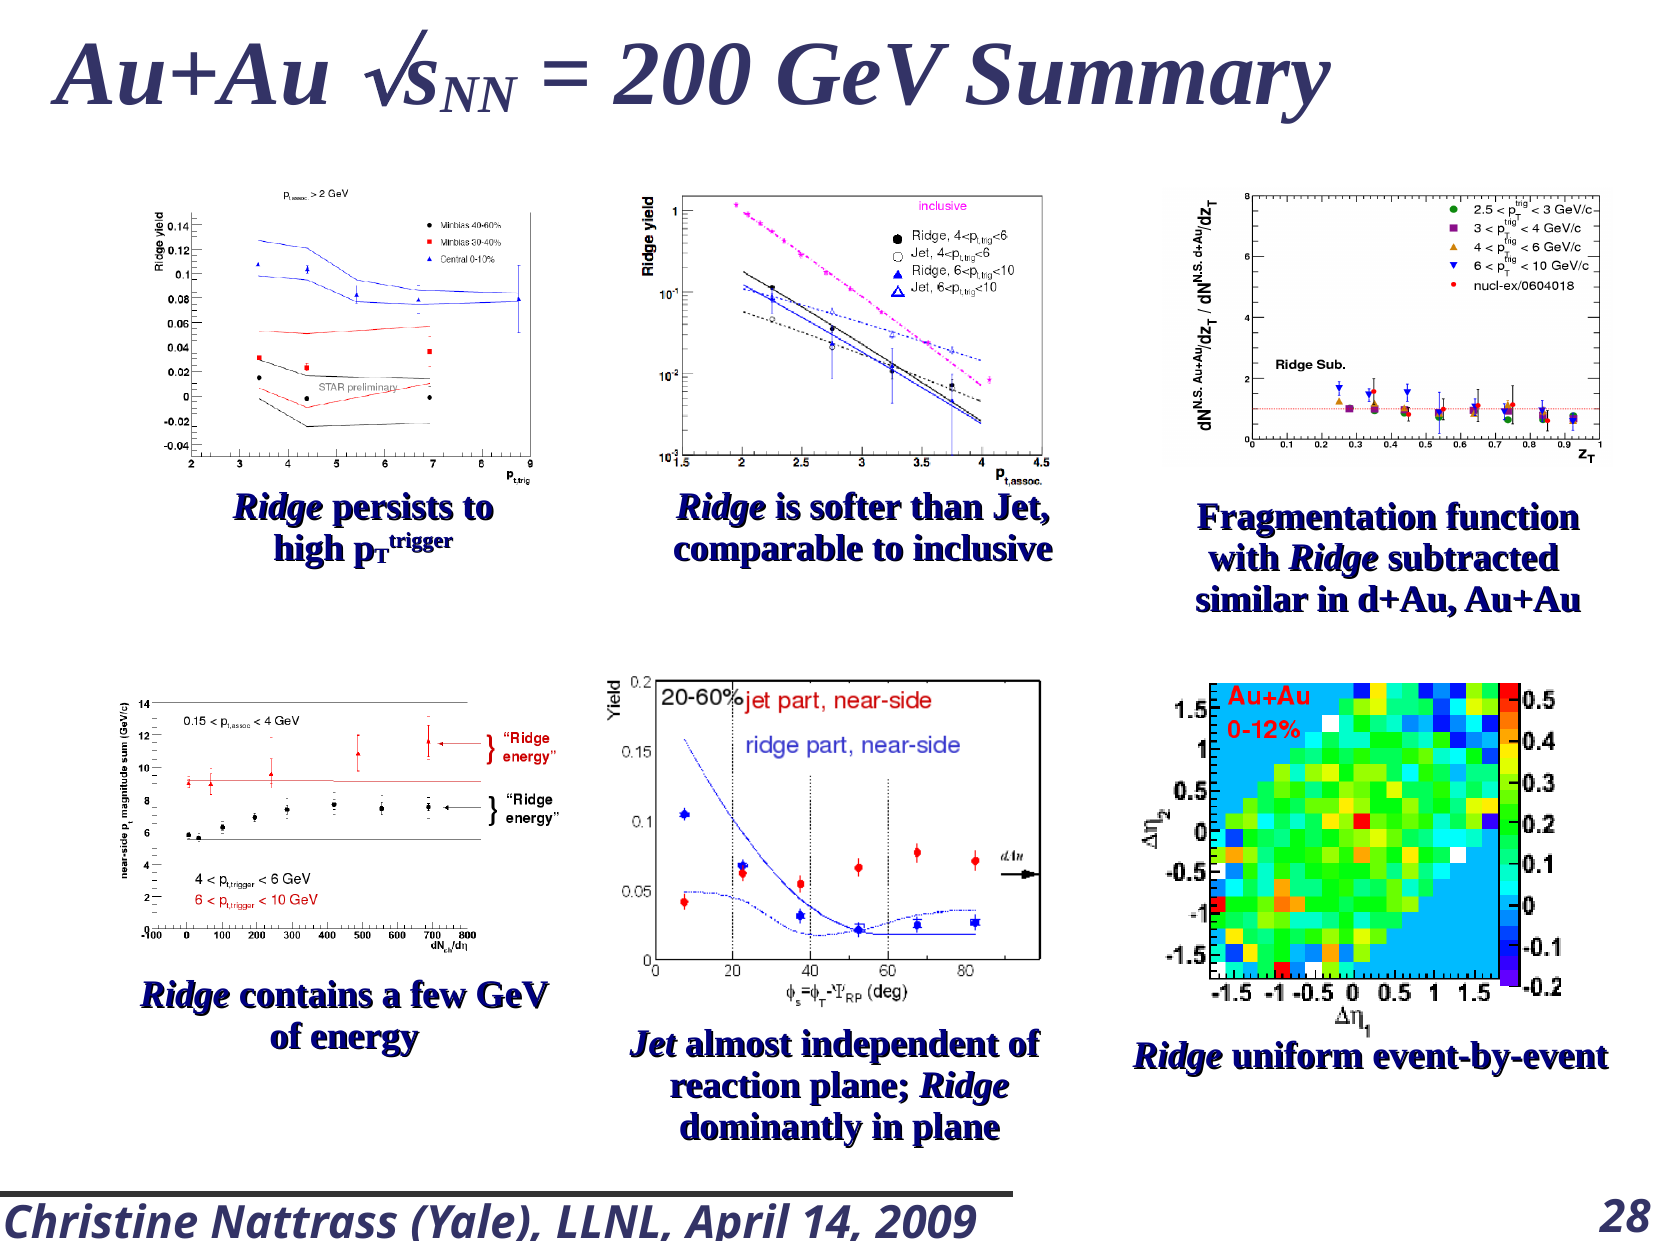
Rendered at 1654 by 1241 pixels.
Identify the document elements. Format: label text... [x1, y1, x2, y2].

text_box Ridge contains a few GeV of energy [118, 965, 570, 1064]
text_box Ridge is softer than Jet, comparable to inclusive [637, 477, 1088, 576]
picture [637, 164, 1088, 477]
picture [1122, 679, 1573, 1026]
picture [1162, 187, 1613, 467]
text_box Fragmentation function with Ridge subtracted similar in d+Au, Au+Au [1162, 487, 1613, 627]
title Au+Au sNN = 200 GeV Summary [0, 8, 1388, 140]
picture [597, 674, 1048, 1014]
picture [112, 674, 563, 958]
text_box Ridge uniform event-by-event [1116, 1026, 1625, 1084]
text_box Jet almost independent of reaction plane; Ridge dominantly in plane [614, 1014, 1065, 1155]
picture [150, 187, 547, 488]
text_box Ridge persists to high pTtrigger [187, 477, 539, 590]
